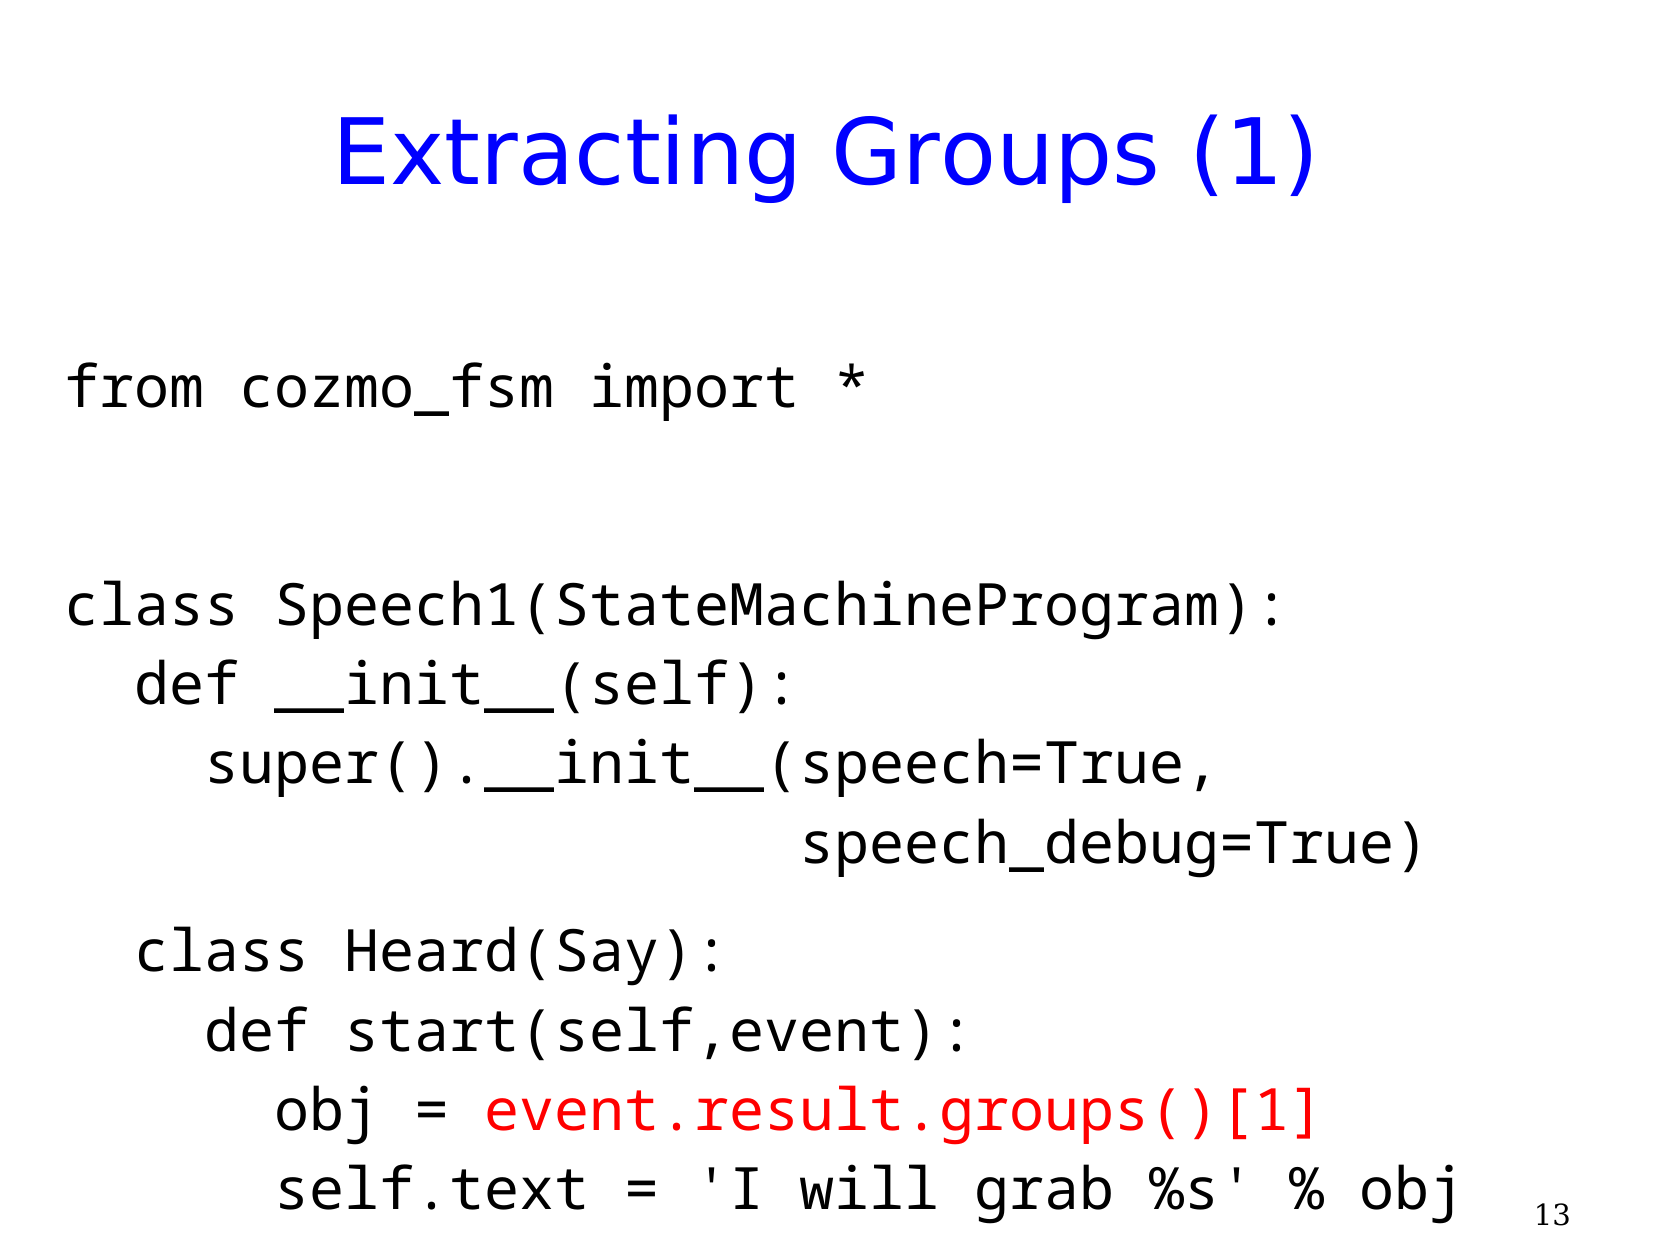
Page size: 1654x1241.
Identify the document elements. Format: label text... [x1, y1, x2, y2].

list from cozmo_fsm import * class Speech1(StateMachineProgram): def __init__(self): super().__init__(speech=True, speech_debug=True) class Heard(Say): def start(self,event): obj = event.result.groups()[1] self.text = 'I will grab %s' % obj super().start(event) [64, 236, 1604, 1189]
title Extracting Groups (1) [82, 49, 1571, 236]
